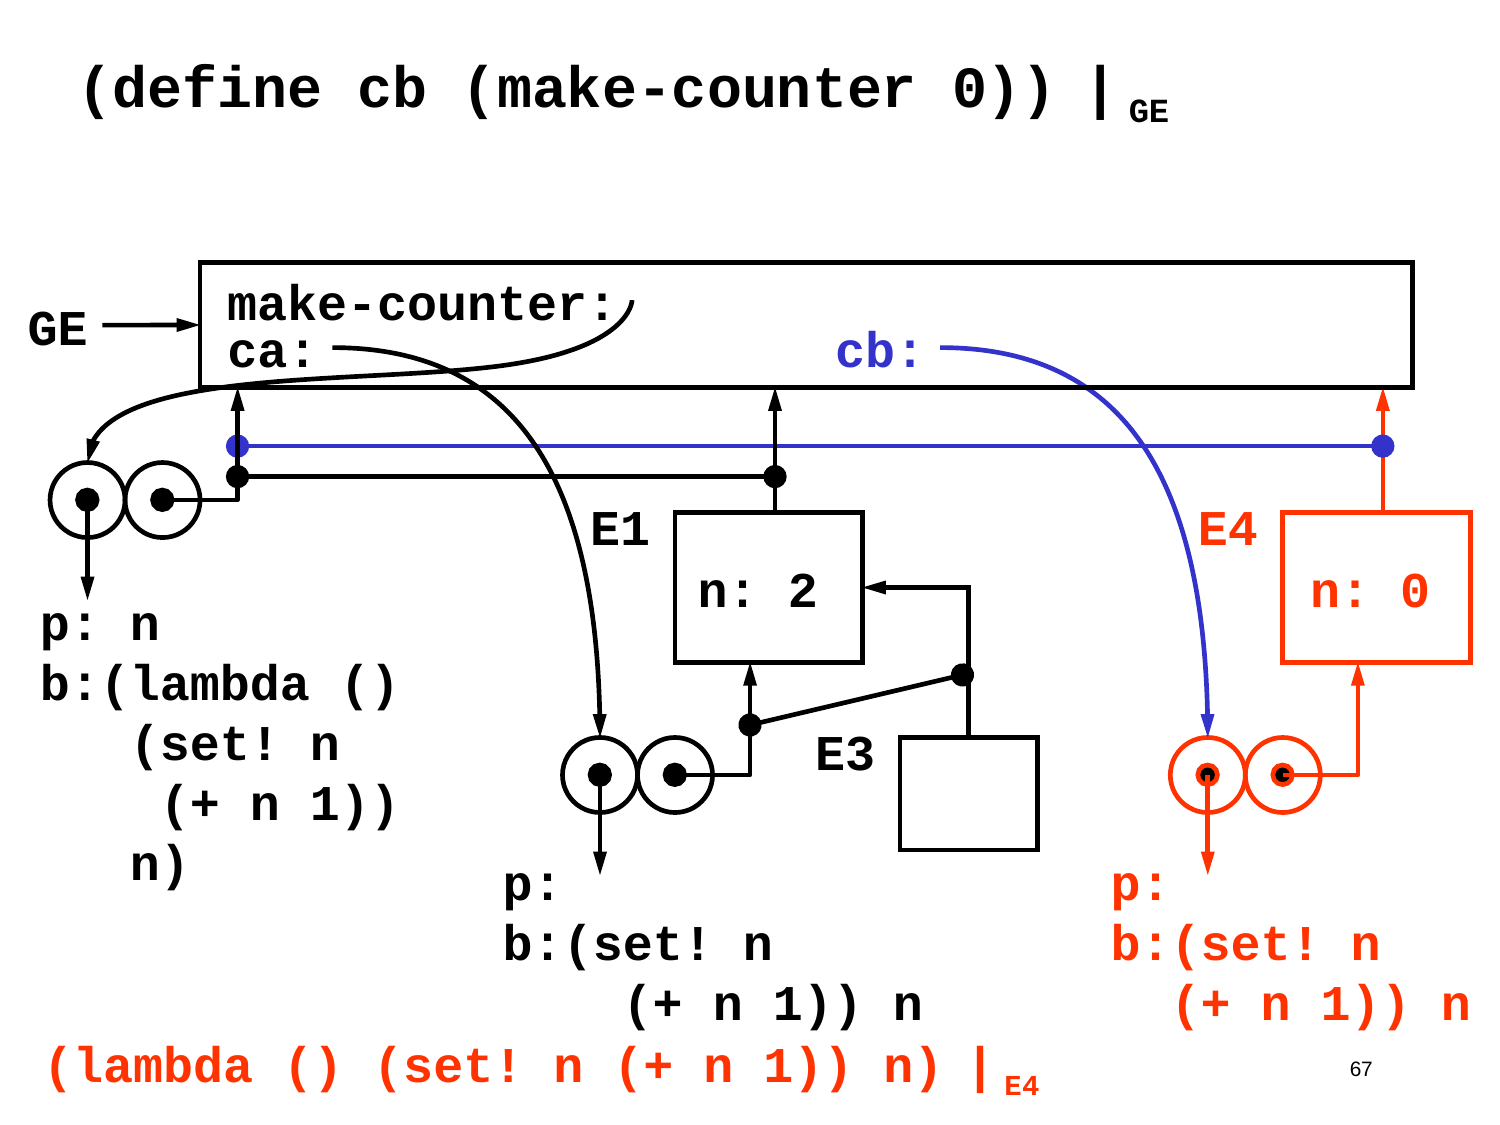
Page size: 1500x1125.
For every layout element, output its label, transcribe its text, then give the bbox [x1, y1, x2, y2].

text_box n: 2 [682, 549, 833, 626]
text_box [665, 765, 685, 785]
text_box [1272, 765, 1292, 785]
text_box E1 [575, 487, 665, 563]
title (define cb (make-counter 0)) | GE [62, 24, 1338, 163]
text_box [1197, 765, 1218, 784]
text_box ca: [212, 309, 333, 386]
text_box GE [12, 287, 103, 363]
text_box (lambda () (set! n (+ n 1)) n) | E4 [28, 1024, 1085, 1109]
text_box p: b:(set! n (+ n 1)) n [487, 842, 938, 1039]
text_box make-counter: [606, 310, 633, 338]
text_box E4 [1183, 487, 1273, 563]
text_box make-counter: [212, 262, 633, 338]
text_box [590, 765, 610, 785]
text_box E1 [575, 545, 580, 563]
text_box [152, 490, 172, 510]
text_box cb: [820, 309, 941, 385]
text_box n: 0 [1295, 549, 1446, 626]
text_box p: b:(set! n (+ n 1)) n [1095, 842, 1486, 1039]
text_box p: n b:(lambda () (set! n (+ n 1)) n) [24, 582, 415, 899]
text_box E3 [800, 712, 890, 788]
text_box [77, 490, 98, 510]
text_box E4 [1183, 546, 1188, 563]
